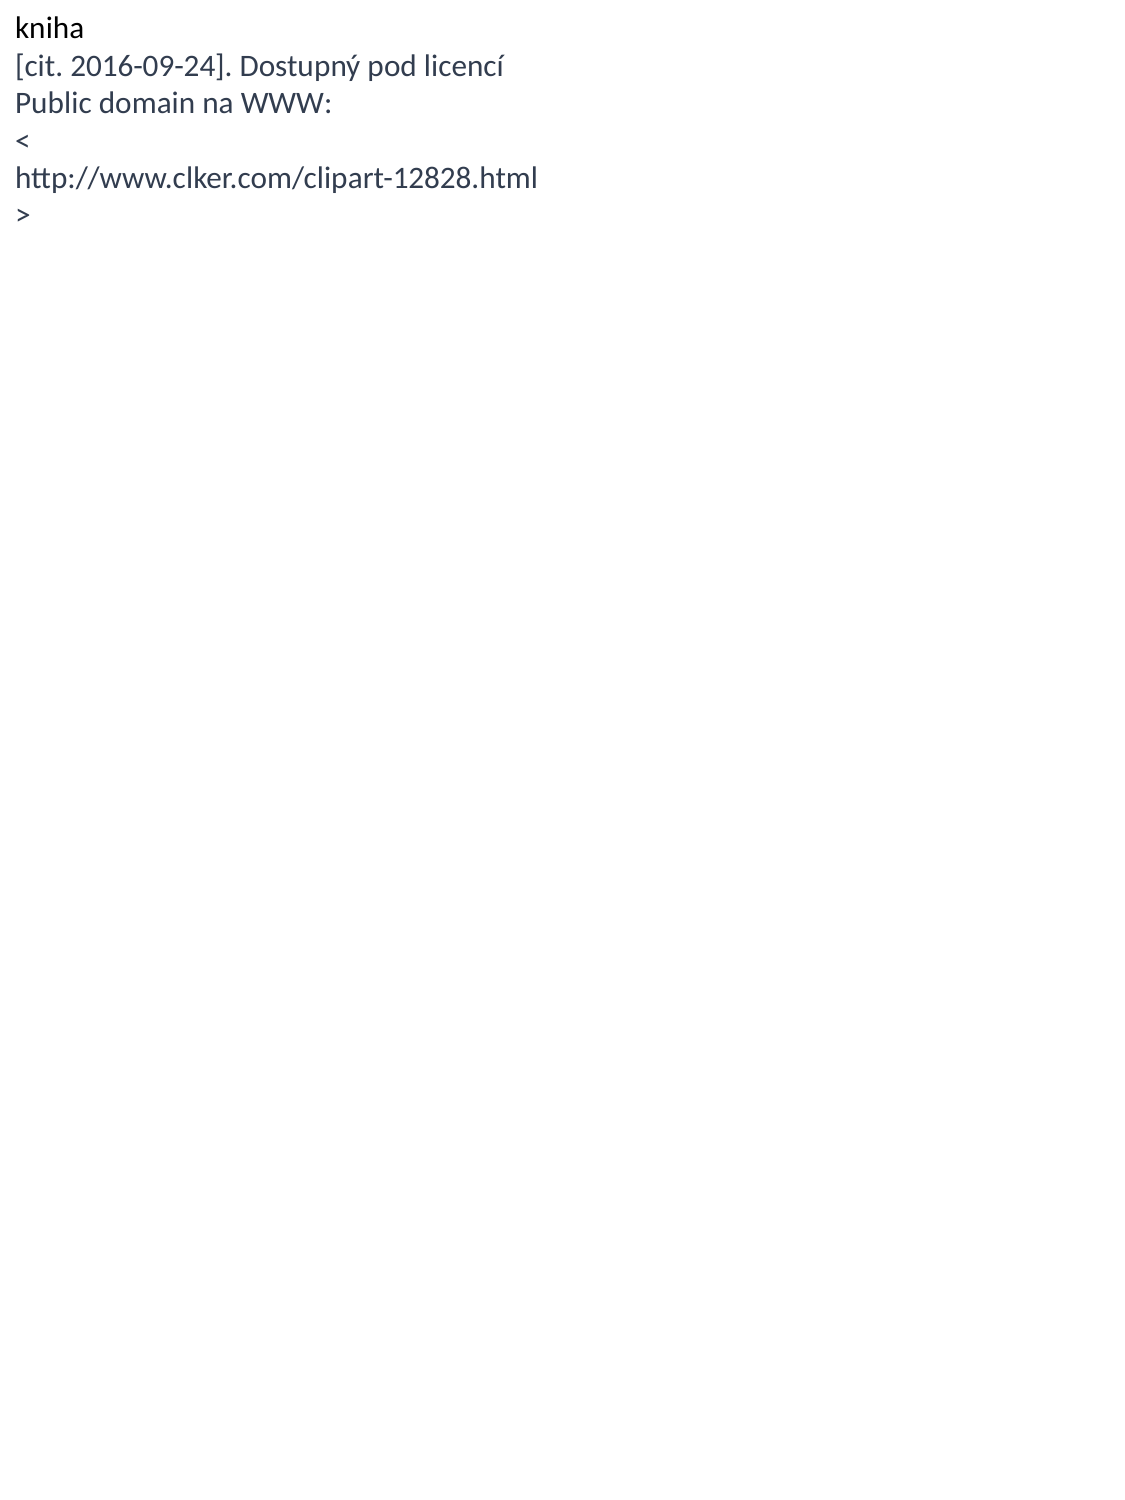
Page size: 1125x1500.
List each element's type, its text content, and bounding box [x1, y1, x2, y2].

text_box kniha [cit. 2016-09-24]. Dostupný pod licencí Public domain na WWW: <http://www.clker.com/clipart-12828.html> [0, 0, 563, 240]
